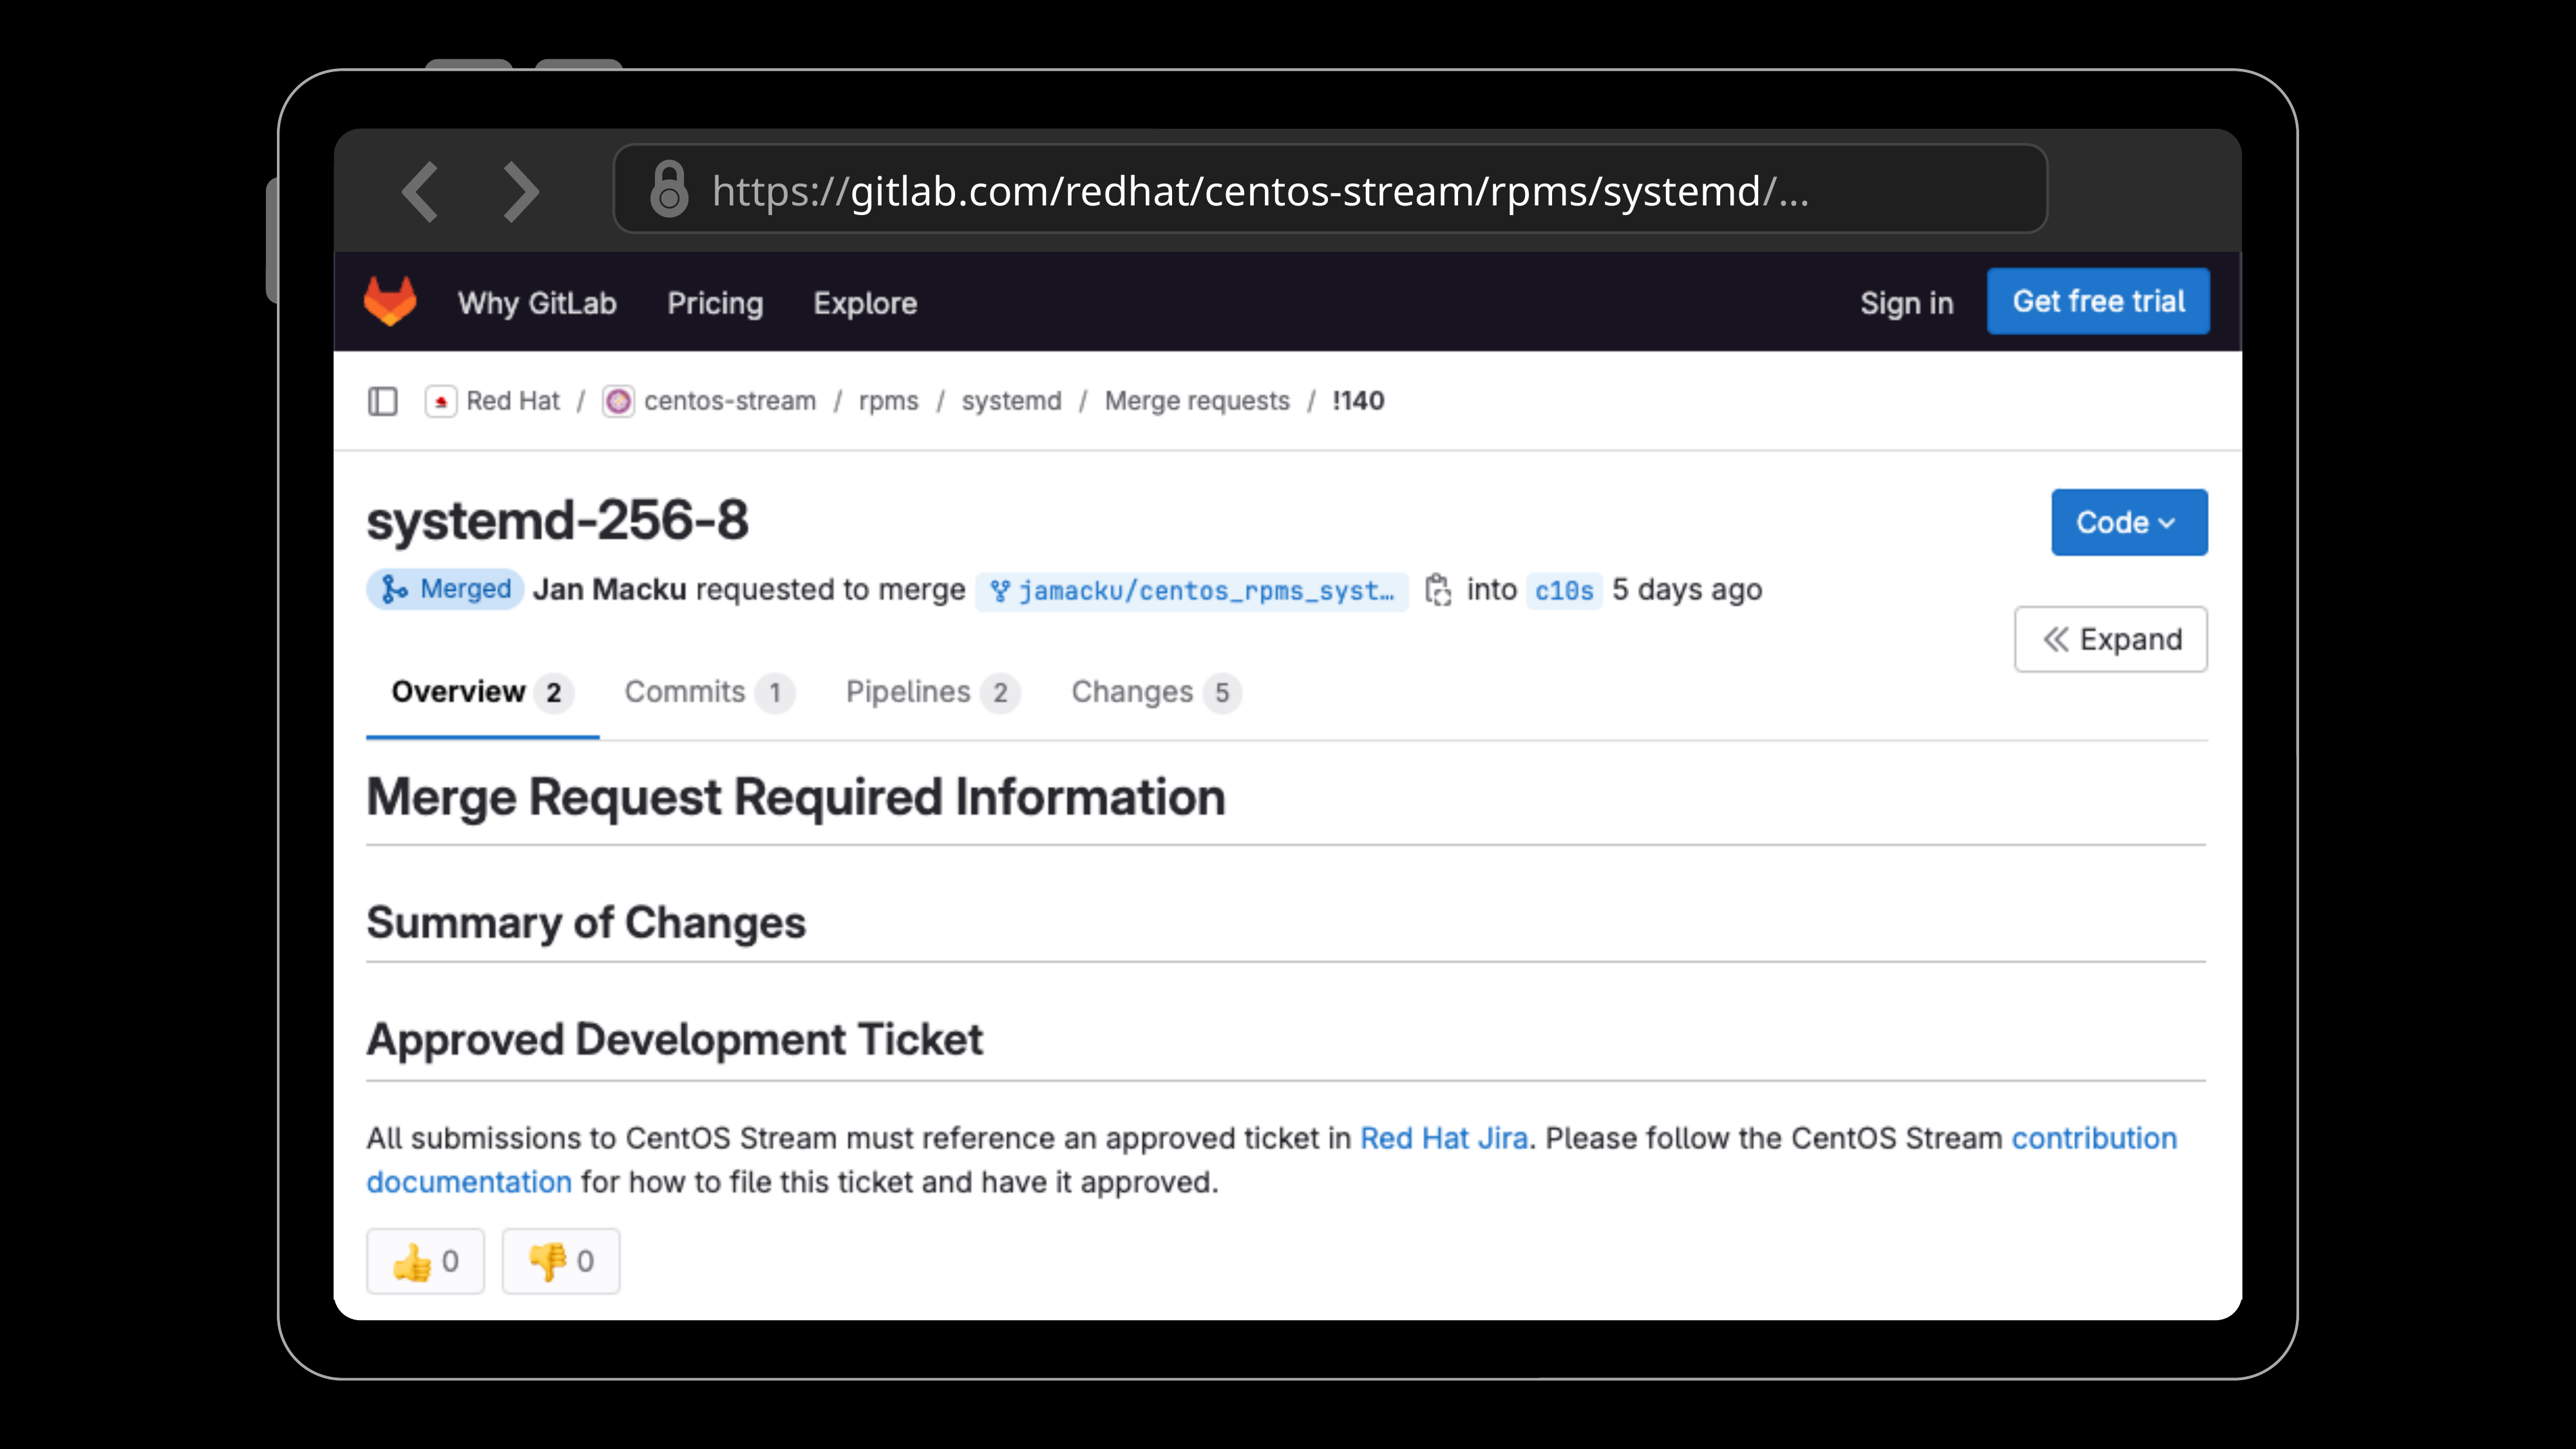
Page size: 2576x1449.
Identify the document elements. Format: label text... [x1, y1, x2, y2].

text_box [265, 59, 2298, 1379]
picture [334, 252, 2242, 1300]
text_box https://gitlab.com/redhat/centos-stream/rpms/systemd/... [706, 160, 1884, 219]
